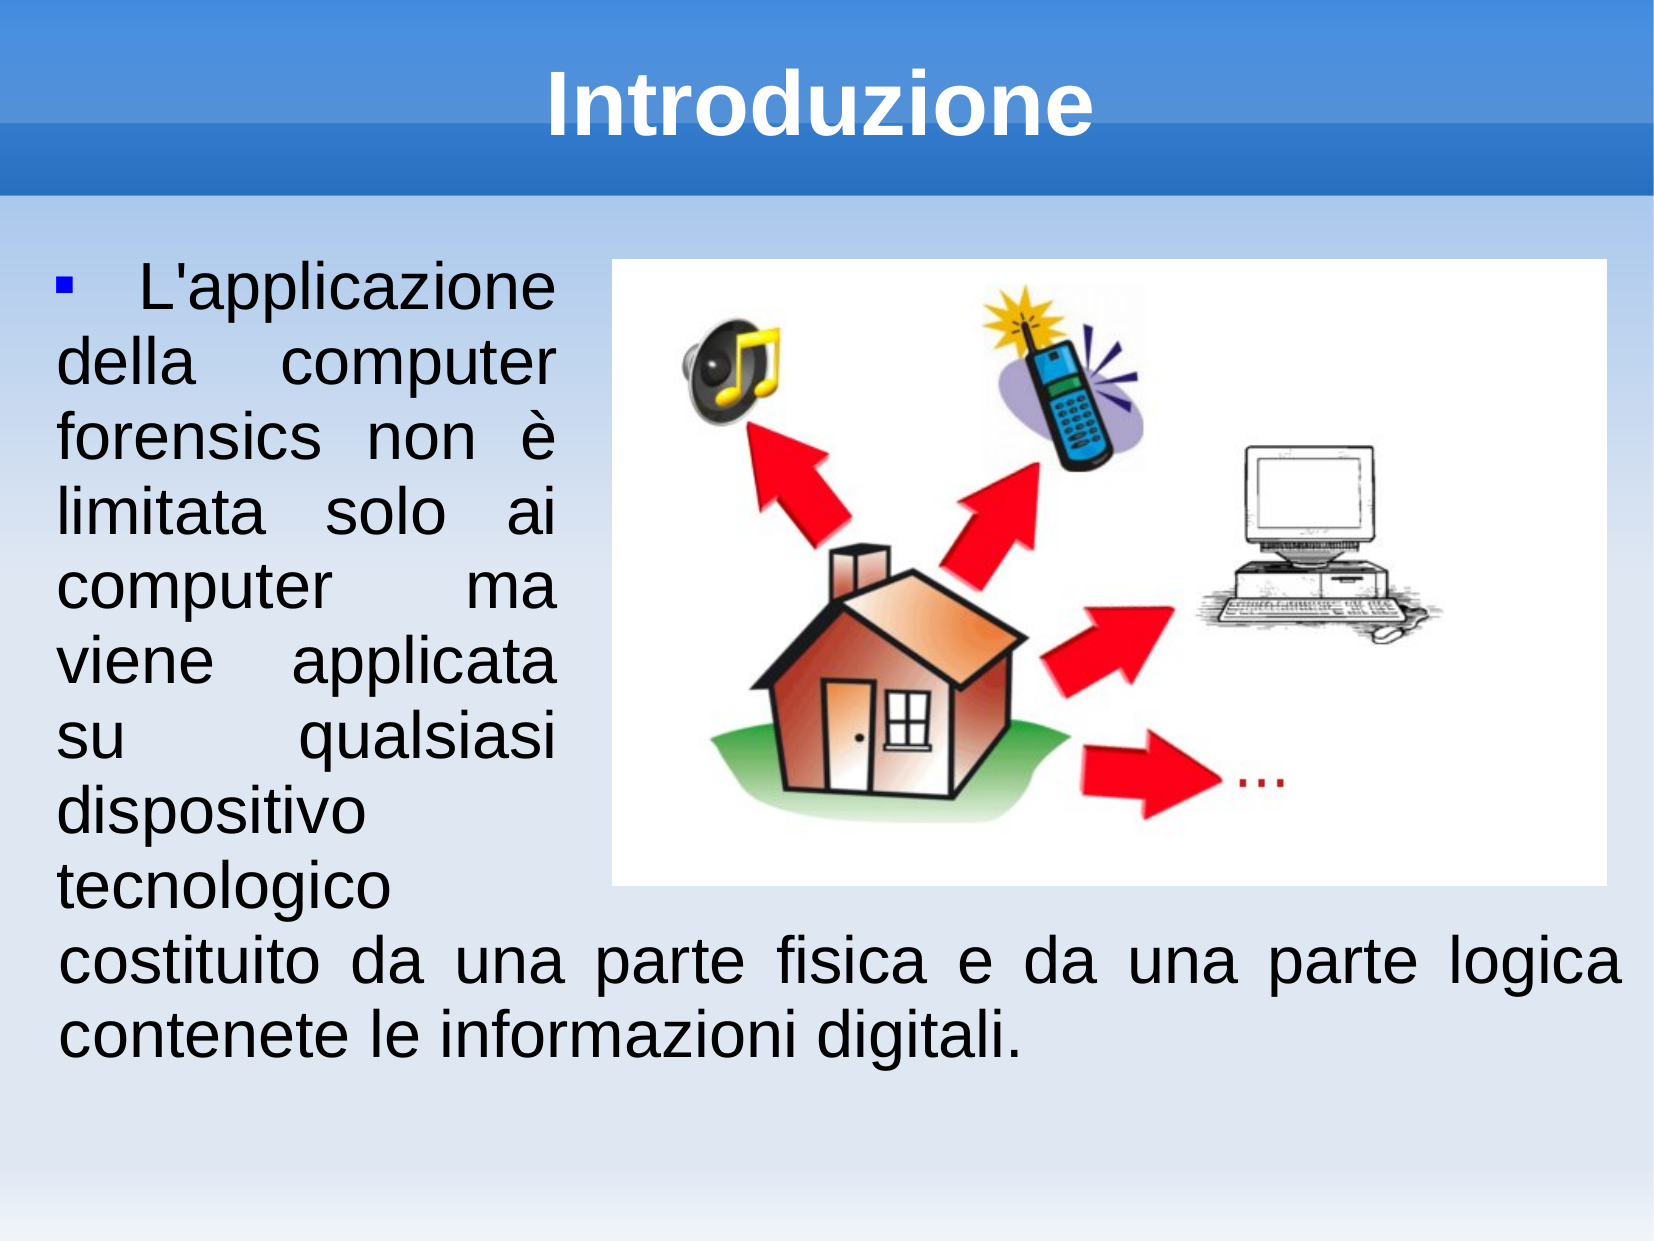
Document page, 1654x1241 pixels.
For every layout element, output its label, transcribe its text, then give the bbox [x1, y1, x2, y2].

text_box L'applicazione della computer forensics non è limitata solo ai computer ma viene applicata su qualsiasi dispositivo tecnologico [41, 242, 573, 930]
text_box costituito da una parte fisica e da una parte logica contenete le informazioni digitali. [43, 915, 1639, 1080]
title Introduzione [76, 0, 1565, 208]
picture [0, 0, 1654, 1241]
